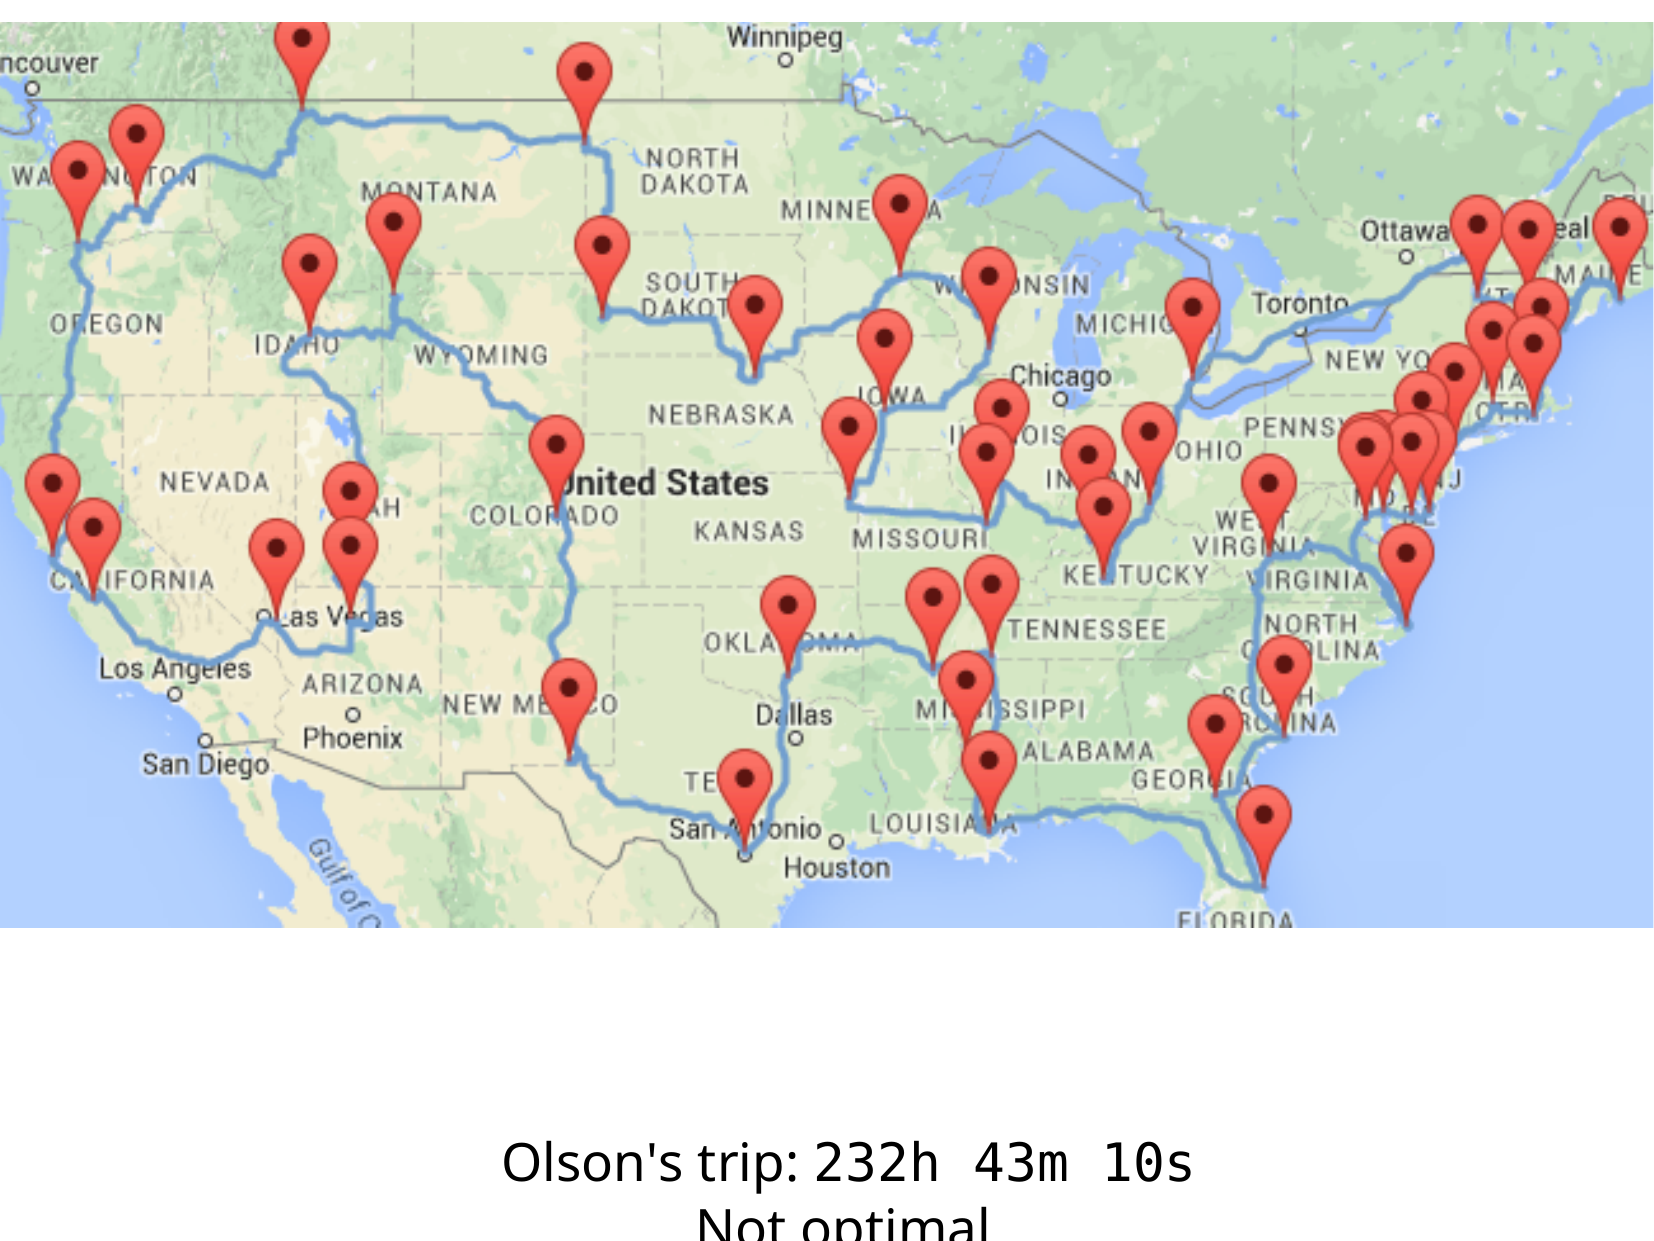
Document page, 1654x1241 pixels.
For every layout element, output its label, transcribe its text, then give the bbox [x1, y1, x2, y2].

text_box Not optimal [695, 1190, 1007, 1241]
picture [0, 22, 1654, 928]
text_box [0, 928, 1654, 1241]
text_box Olson's trip: 232h 43m 10s [501, 1124, 1239, 1188]
text_box [0, 0, 1654, 22]
